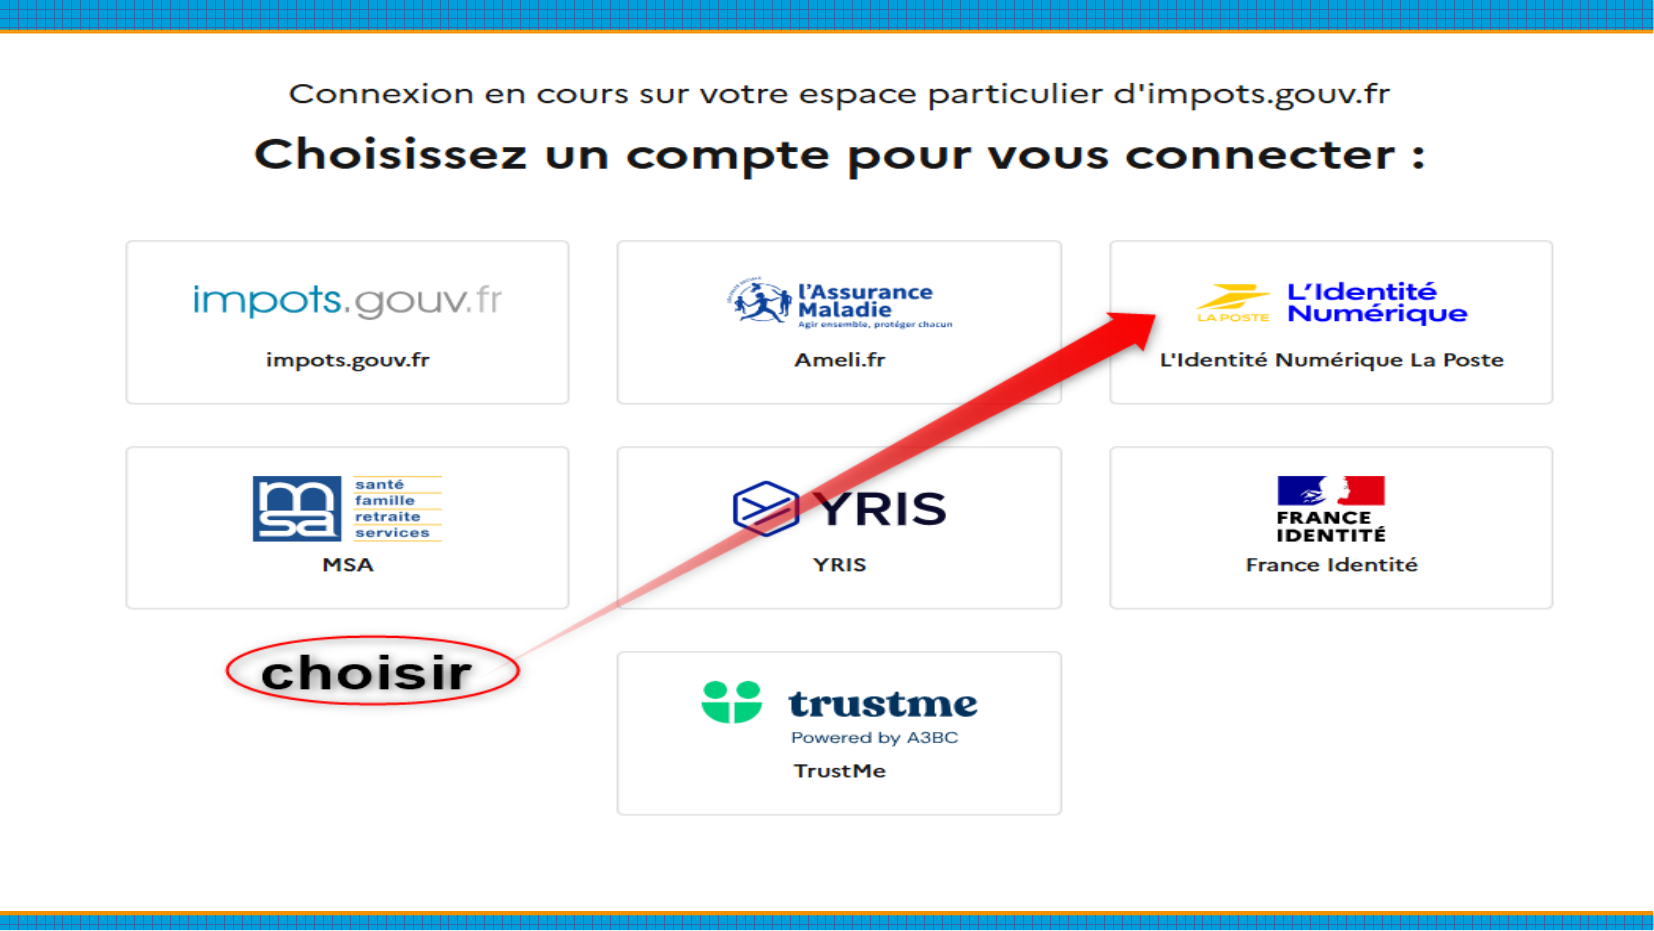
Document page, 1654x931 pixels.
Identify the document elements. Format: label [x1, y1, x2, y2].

picture [88, 58, 1571, 824]
